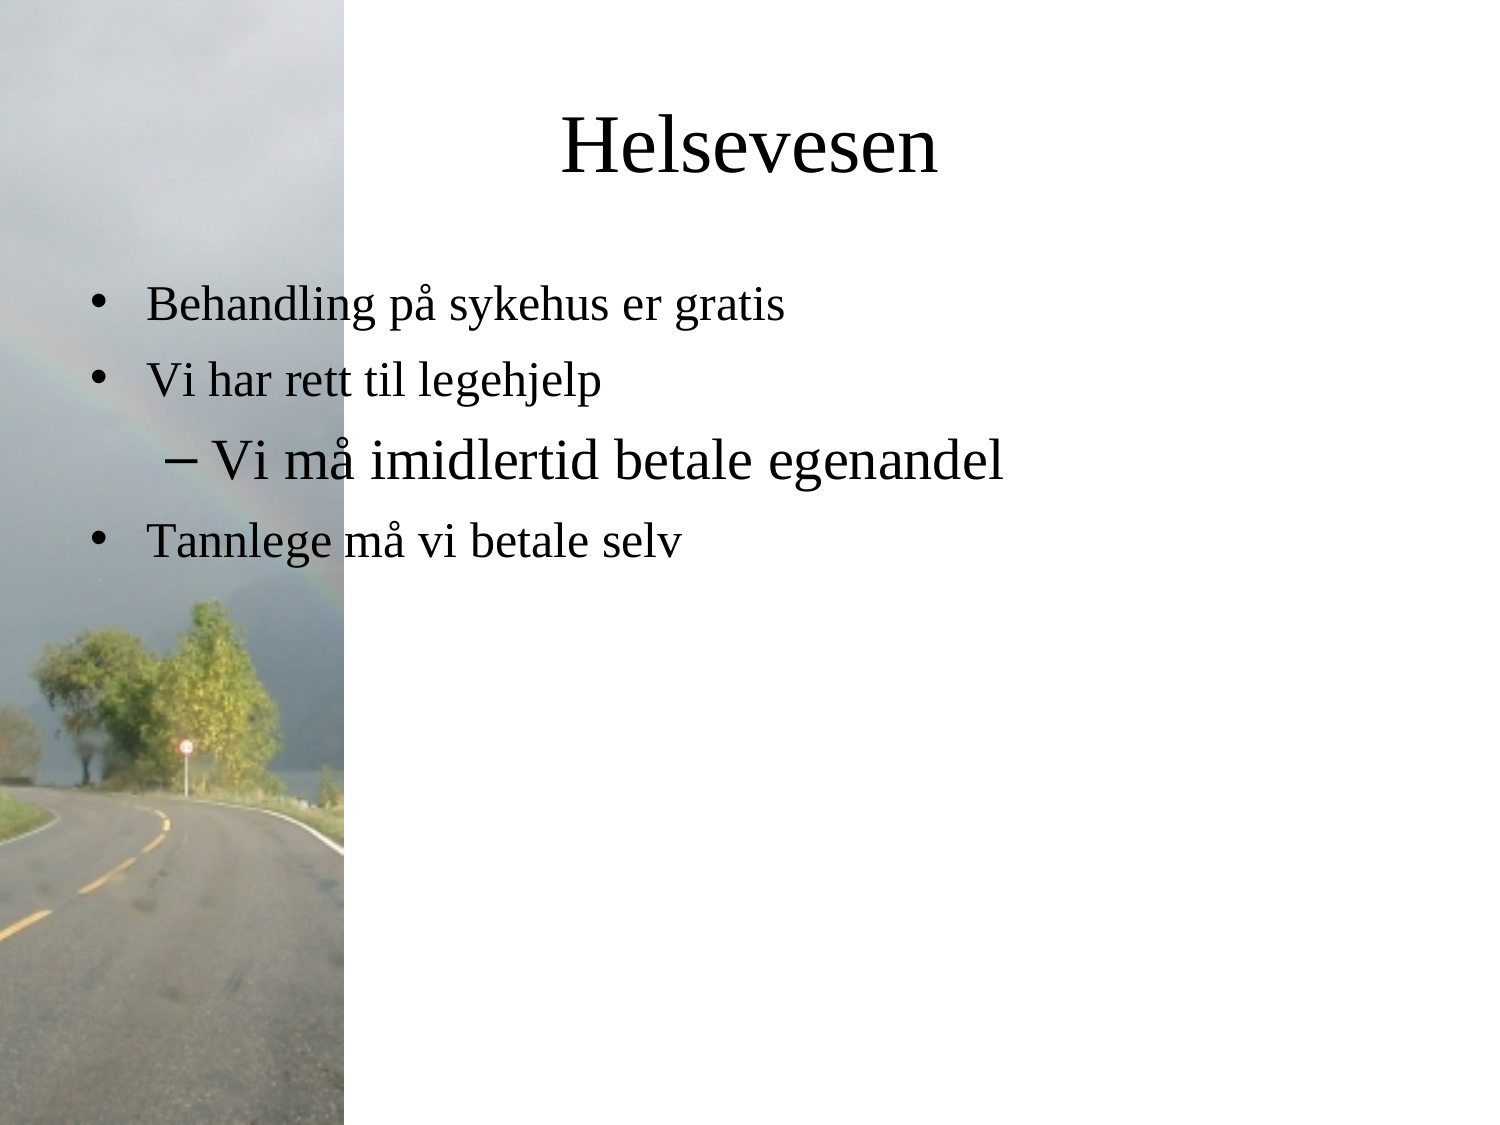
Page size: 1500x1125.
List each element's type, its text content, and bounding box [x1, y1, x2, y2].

list Behandling på sykehus er gratis Vi har rett til legehjelp Vi må imidlertid betale egenandel Tannlege må vi betale selv [75, 262, 1426, 1005]
picture [0, 0, 344, 1125]
title Helsevesen [75, 45, 1426, 233]
